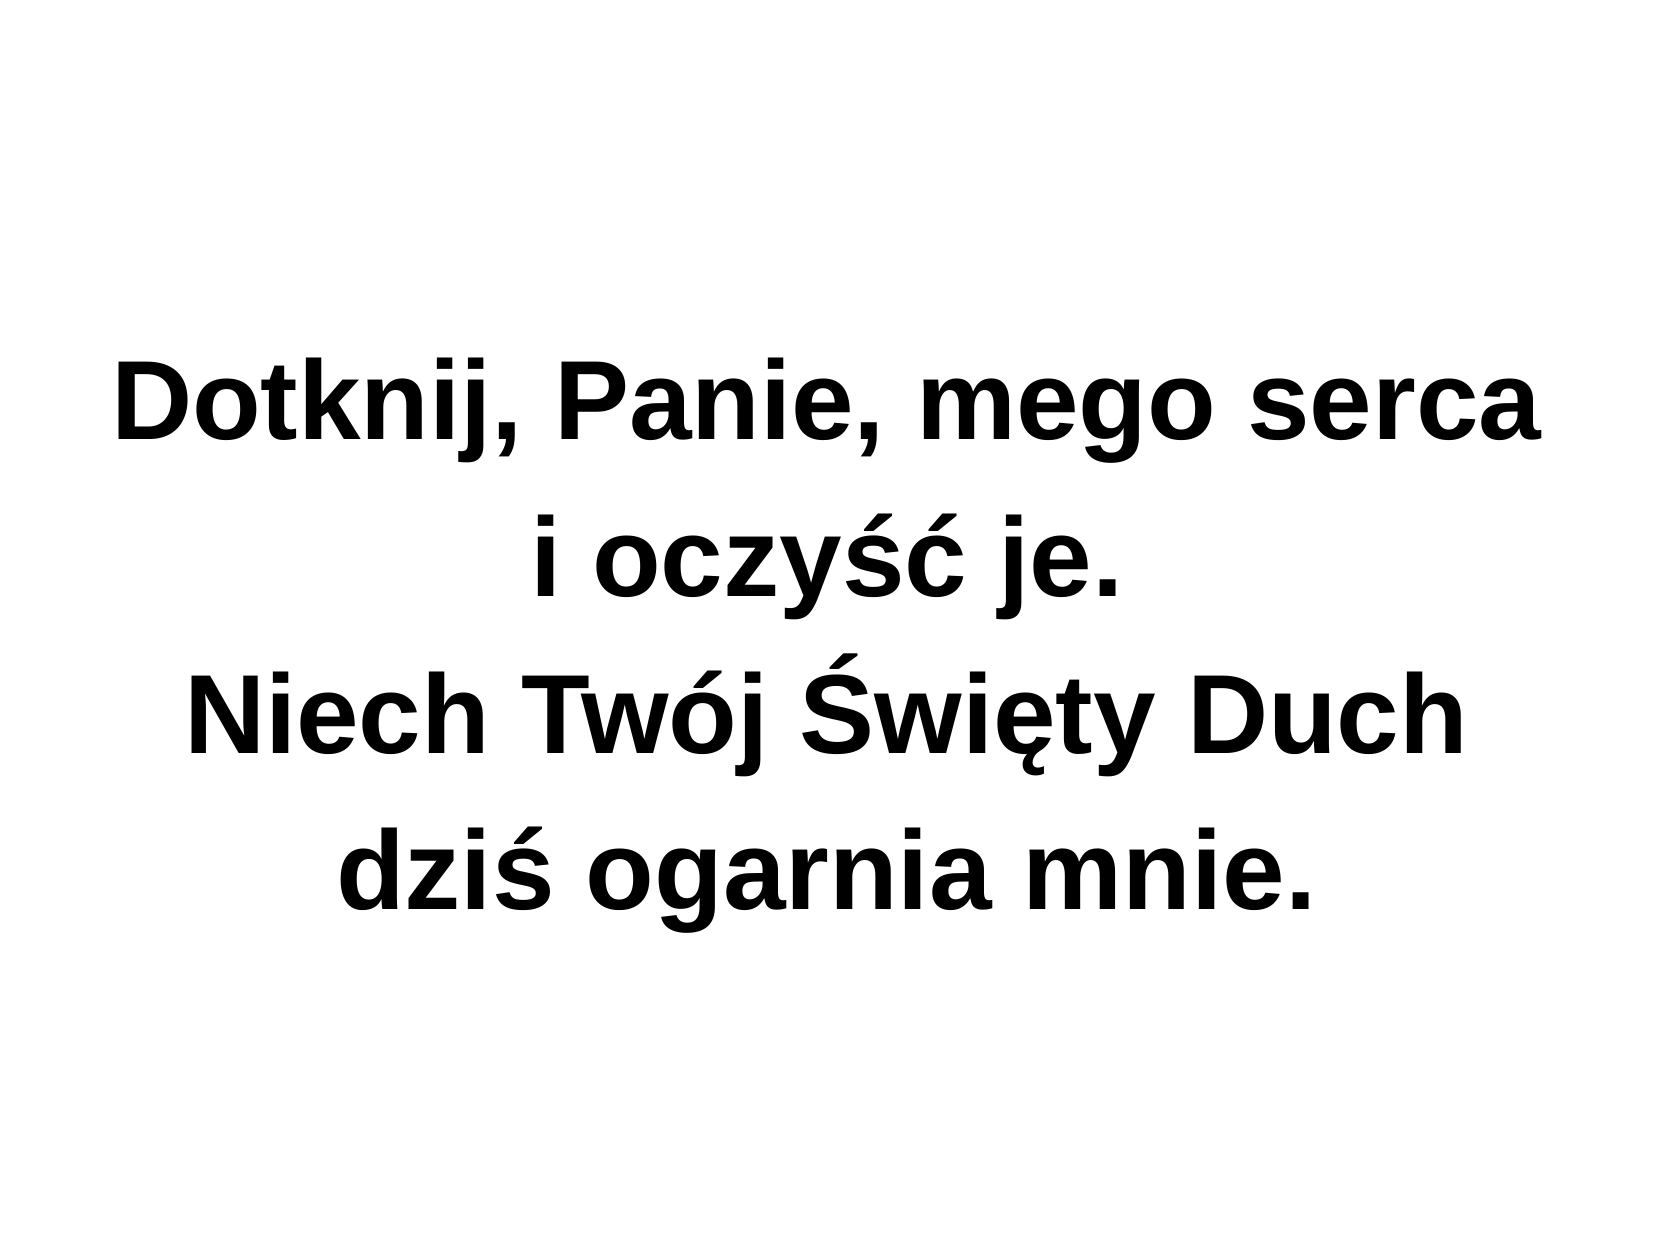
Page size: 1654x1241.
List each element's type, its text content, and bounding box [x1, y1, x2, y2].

subtitle Dotknij, Panie, mego serca i oczyść je. Niech Twój Święty Duch dziś ogarnia mnie. [0, 0, 1654, 1241]
